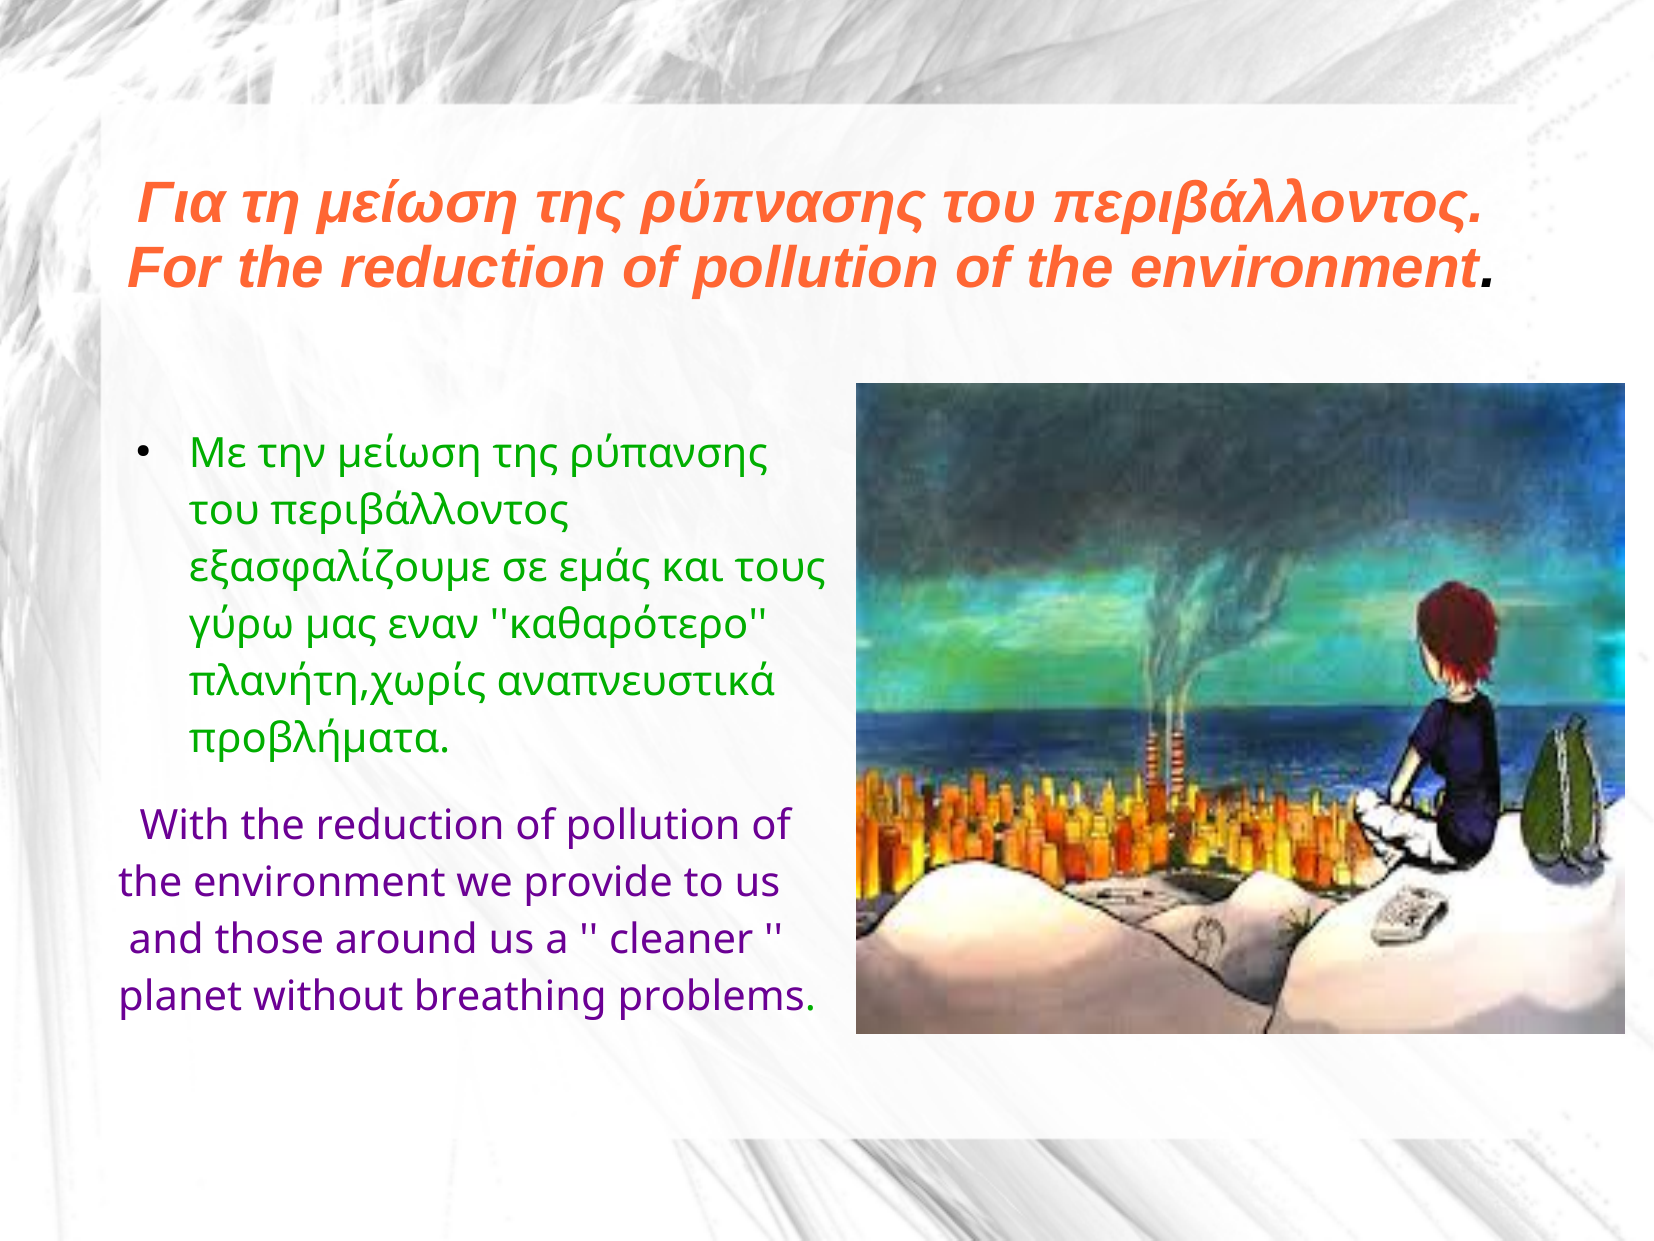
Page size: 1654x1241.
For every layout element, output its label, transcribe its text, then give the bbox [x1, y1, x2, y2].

title Για τη μείωση της ρύπνασης του περιβάλλοντος. For the reduction of pollution of the environment. [118, 150, 1506, 319]
picture [0, 0, 1654, 1241]
list Με την μείωση της ρύπανσης του περιβάλλοντος εξασφαλίζουμε σε εμάς και τους γύρω μας εναν ''καθαρότερο'' πλανήτη,χωρίς αναπνευστικά προβλήματα. With the reduction of pollution of the environment we provide to us and those around us a '' cleaner '' planet without breathing problems. [118, 423, 827, 1034]
